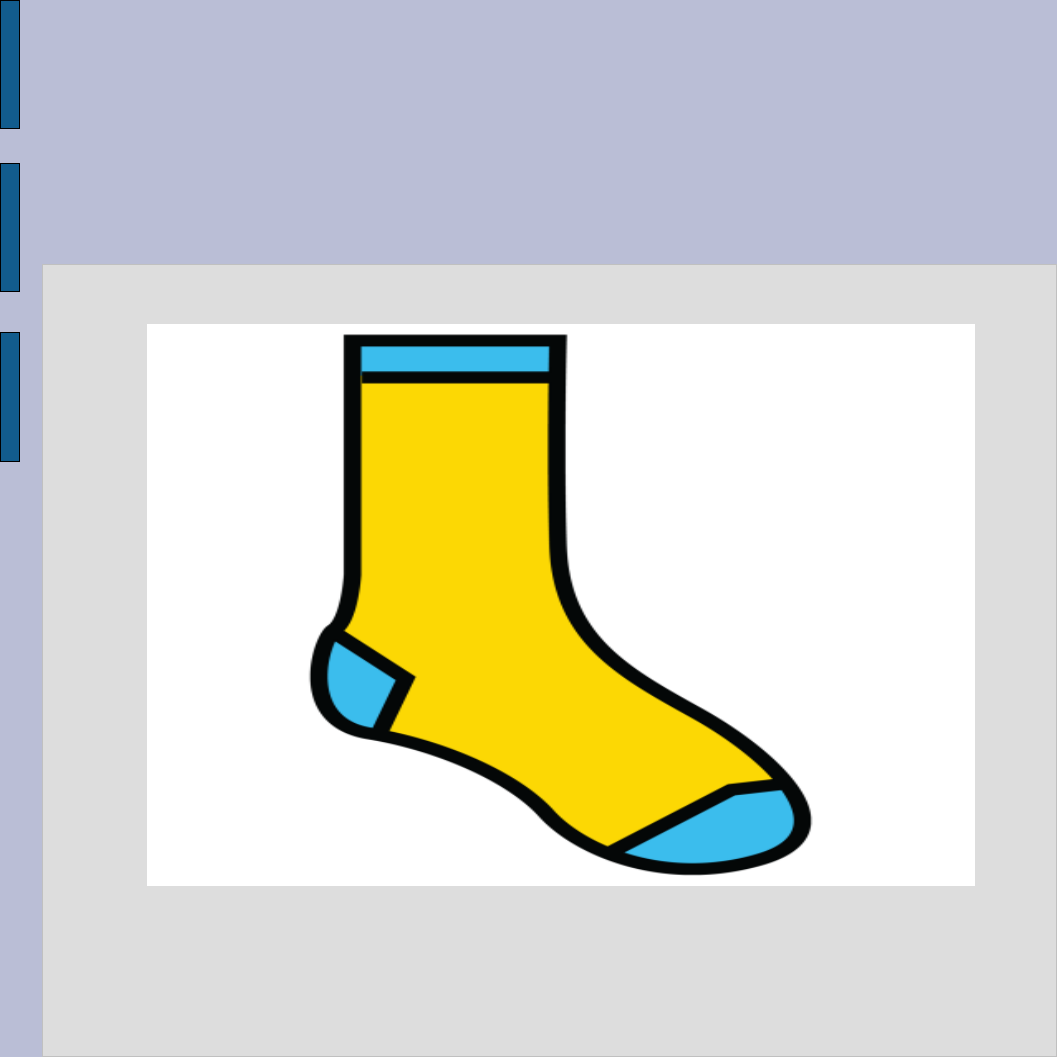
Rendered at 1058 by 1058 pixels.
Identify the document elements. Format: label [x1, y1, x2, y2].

picture [147, 324, 975, 886]
